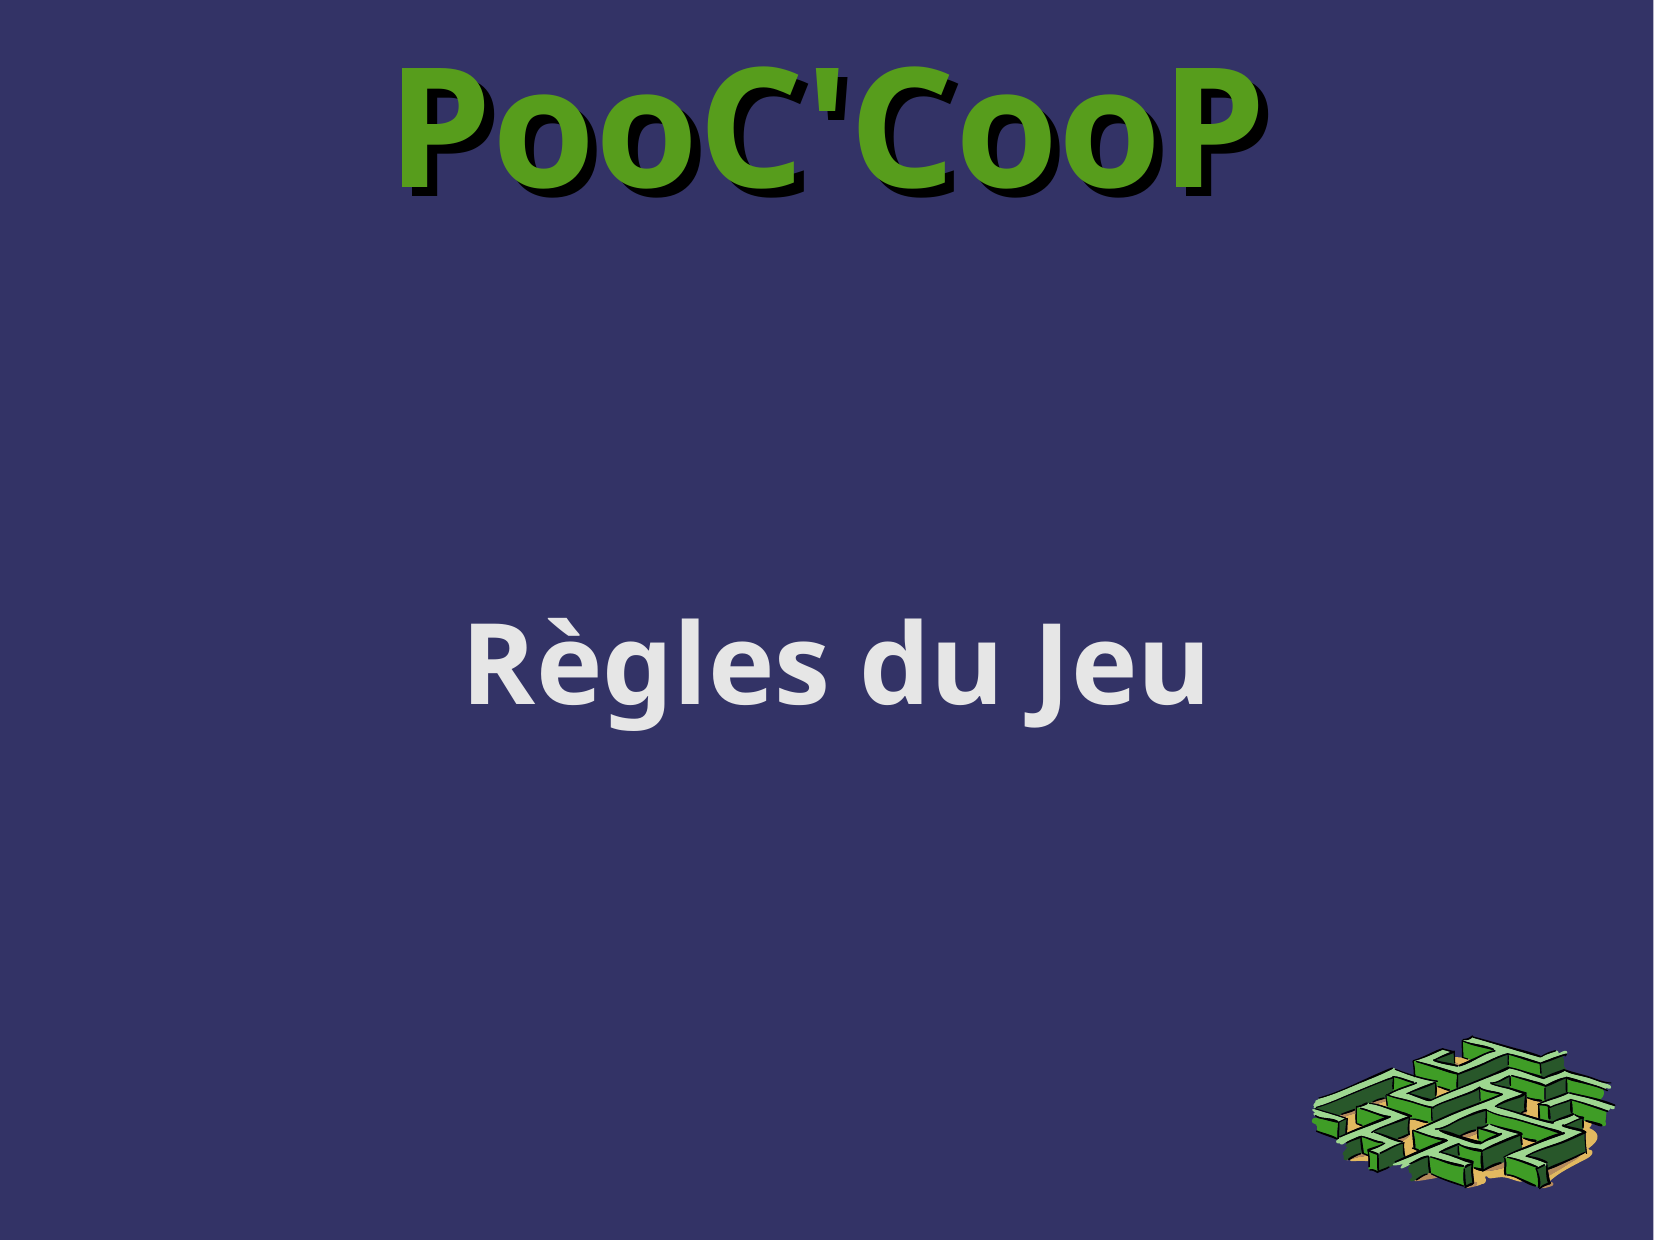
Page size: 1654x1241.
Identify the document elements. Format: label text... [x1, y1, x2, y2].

subtitle Règles du Jeu [141, 269, 1533, 1052]
title PooC'CooP [121, 19, 1534, 227]
